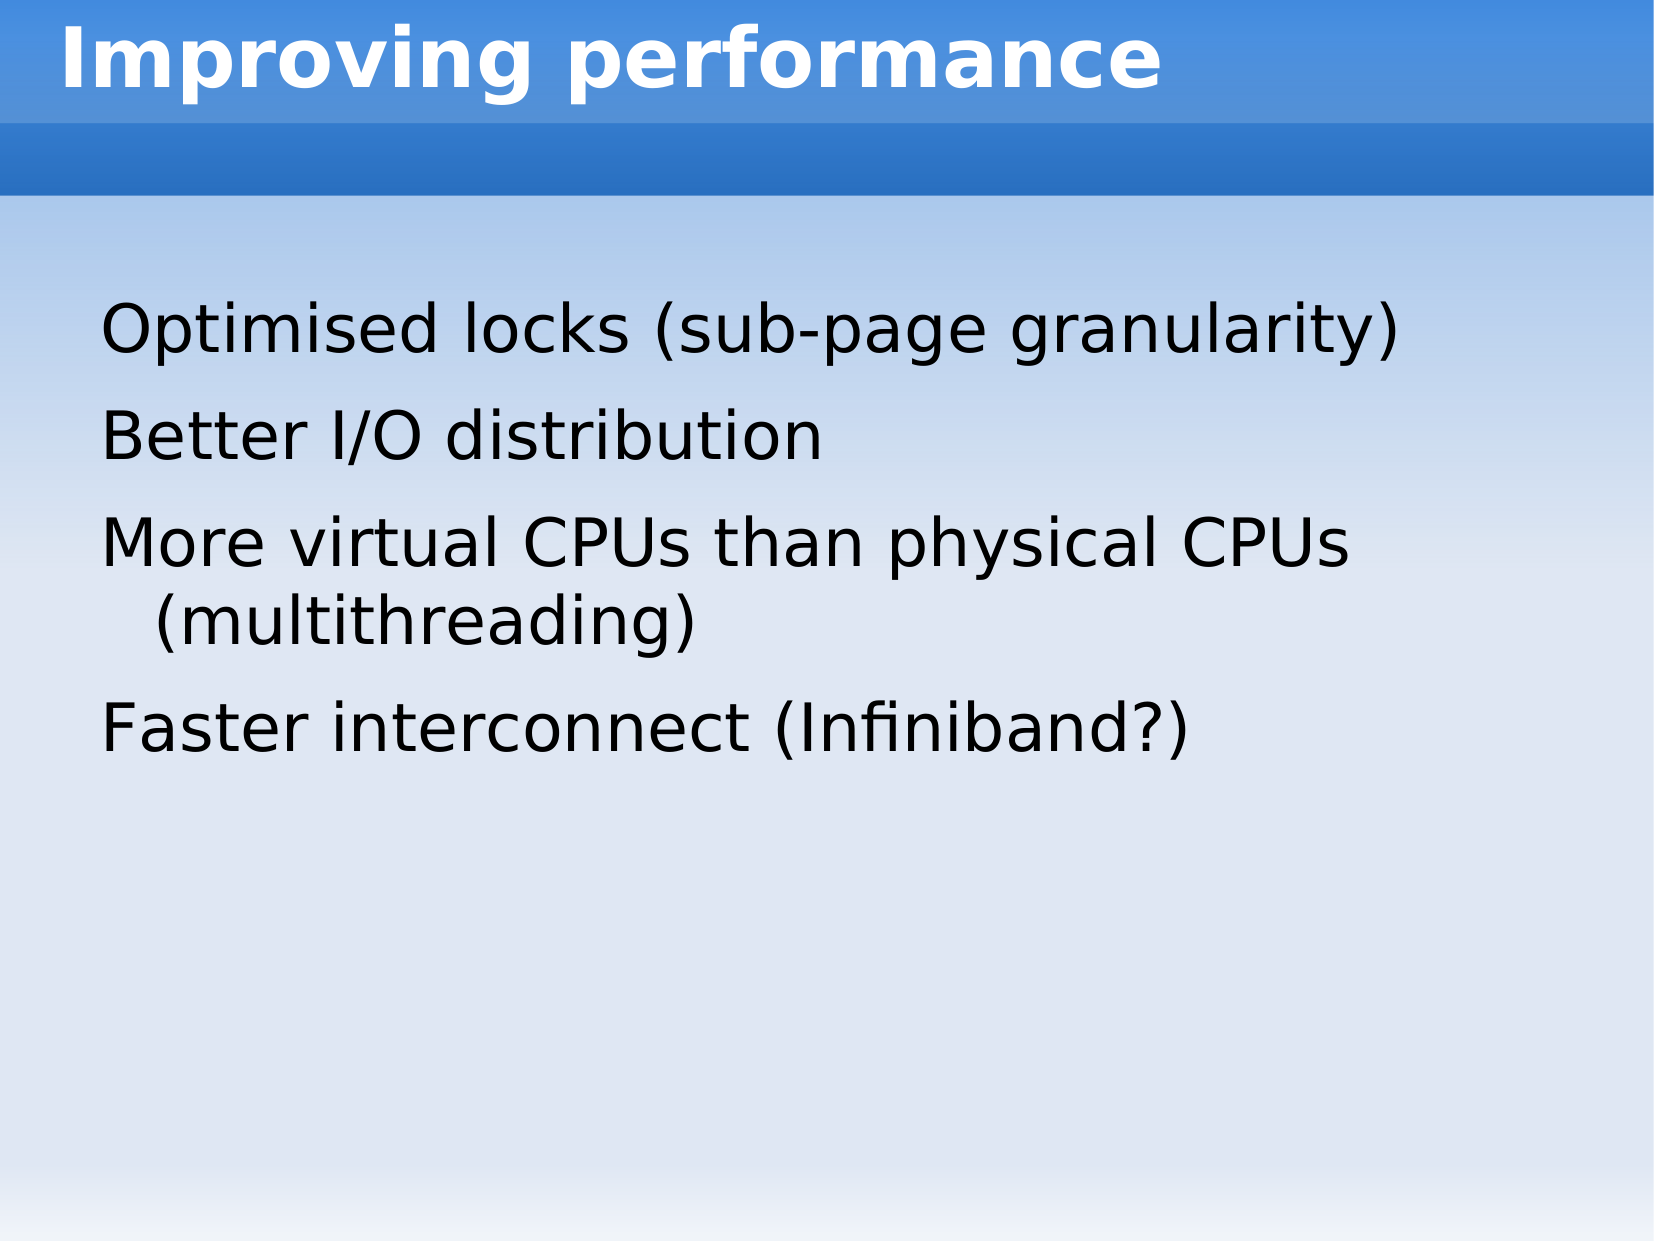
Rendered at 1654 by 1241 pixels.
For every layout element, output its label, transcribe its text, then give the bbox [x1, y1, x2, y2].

title Improving performance [59, 0, 1595, 119]
list Optimised locks (sub-page granularity) Better I/O distribution More virtual CPUs than physical CPUs (multithreading) Faster interconnect (Infiniband?) [82, 290, 1571, 1094]
picture [0, 0, 1654, 1241]
